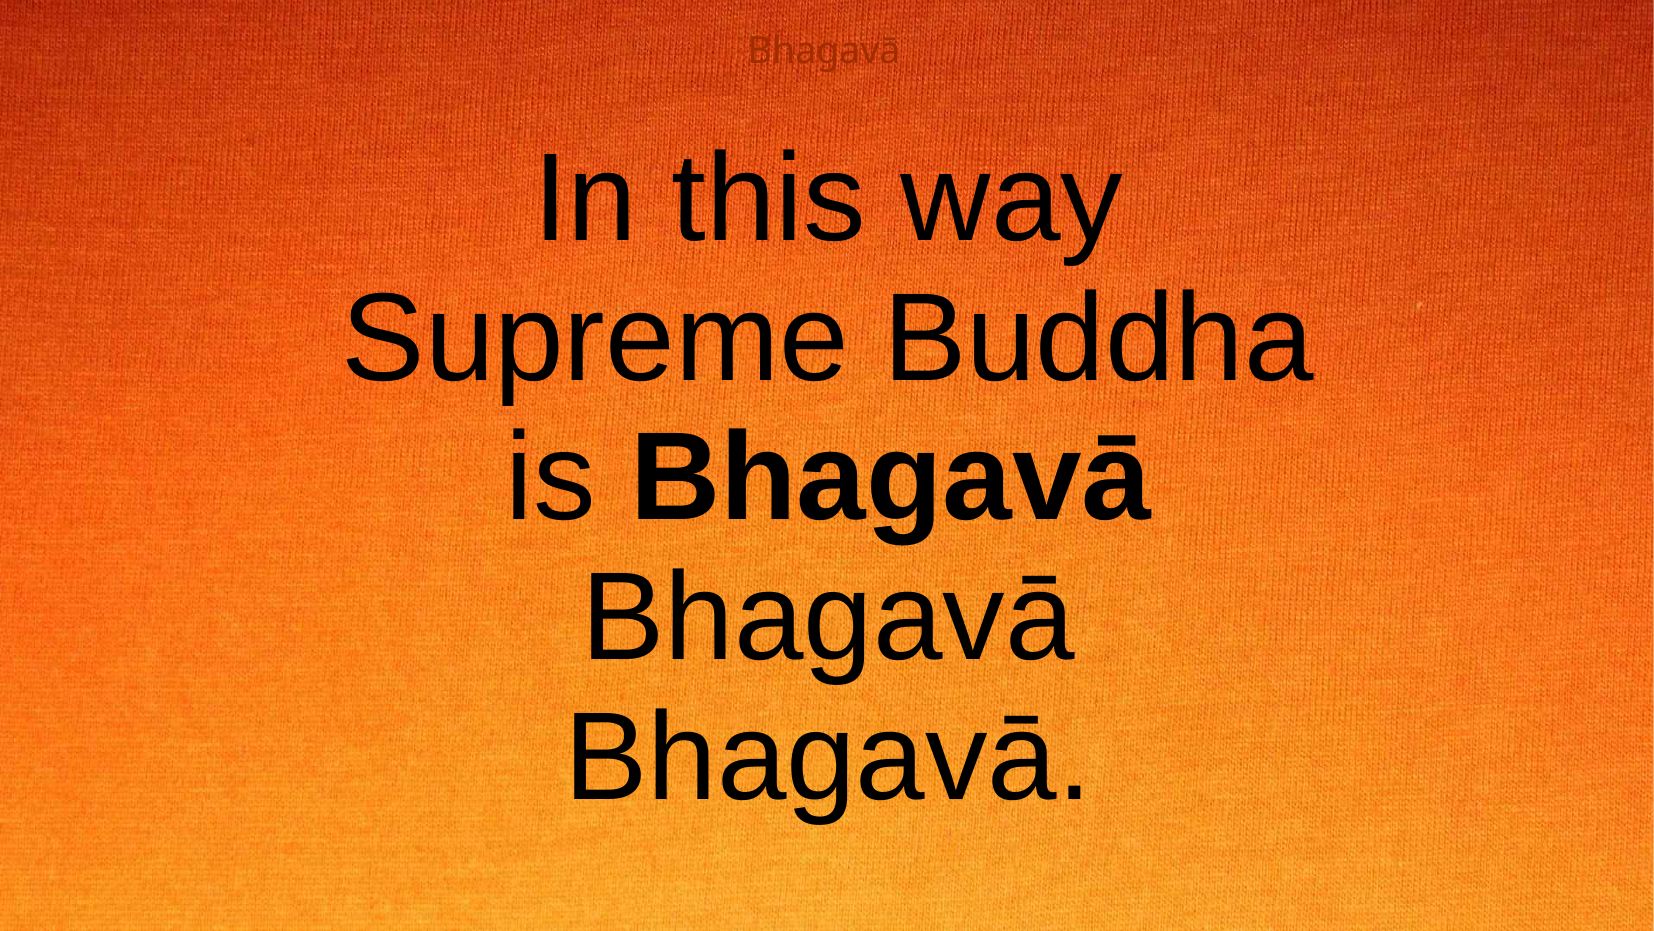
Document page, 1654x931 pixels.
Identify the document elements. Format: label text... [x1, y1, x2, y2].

subtitle In this way Supreme Buddha is Bhagavā Bhagavā Bhagavā. [2, 77, 1654, 916]
picture [0, 0, 1654, 931]
text_box Bhagavā [1, 16, 1654, 77]
